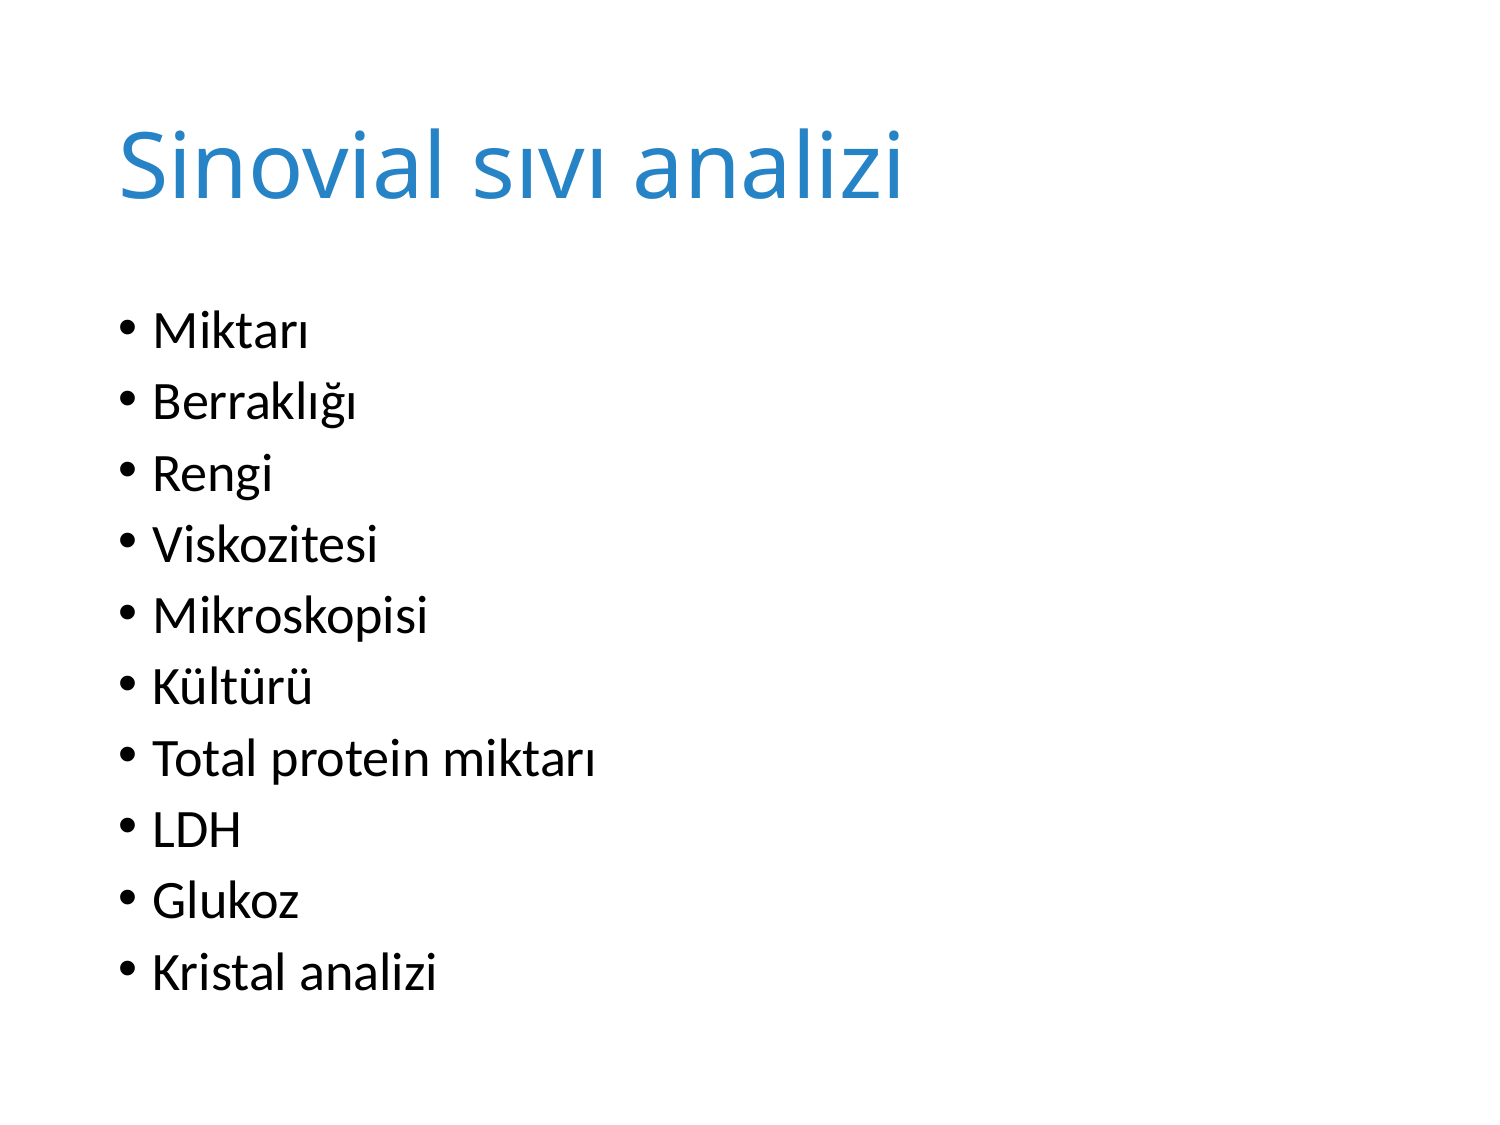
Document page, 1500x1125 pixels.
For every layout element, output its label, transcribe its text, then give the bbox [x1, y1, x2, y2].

title Sinovial sıvı analizi [103, 59, 1397, 278]
list Miktarı Berraklığı Rengi Viskozitesi Mikroskopisi Kültürü Total protein miktarı LDH Glukoz Kristal analizi [103, 299, 1397, 1014]
